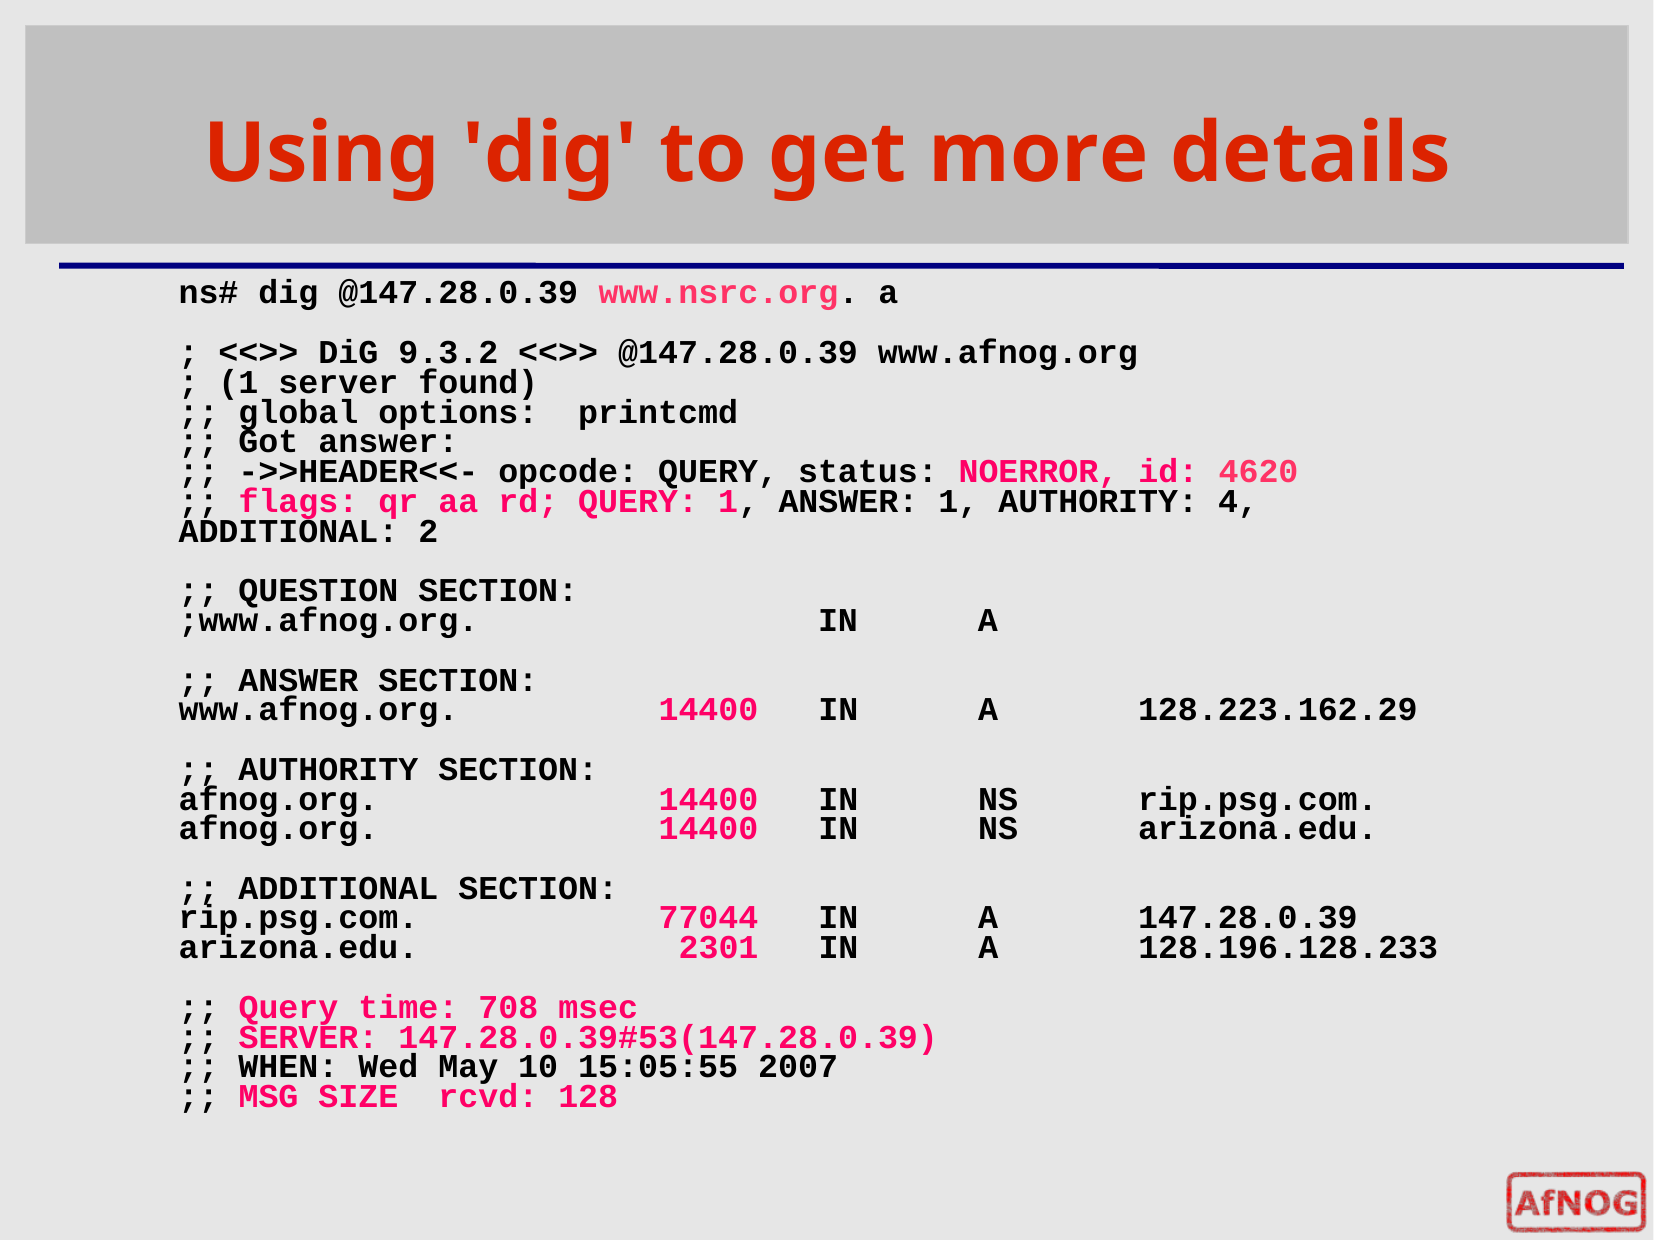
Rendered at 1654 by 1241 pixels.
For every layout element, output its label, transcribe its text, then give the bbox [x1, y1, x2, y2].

title Using 'dig' to get more details [121, 46, 1534, 254]
picture [1505, 1170, 1648, 1235]
text_box ns# dig @147.28.0.39 www.nsrc.org. a ; <<>> DiG 9.3.2 <<>> @147.28.0.39 www.afnog.org ; (1 server found) ;; global options: printcmd ;; Got answer: ;; ->>HEADER<<- opcode: QUERY, status: NOERROR, id: 4620 ;; flags: qr aa rd; QUERY: 1, ANSWER: 1, AUTHORITY: 4, ADDITIONAL: 2 ;; QUESTION SECTION: ;www.afnog.org. IN A ;; ANSWER SECTION: www.afnog.org. 14400 IN A 128.223.162.29 ;; AUTHORITY SECTION: afnog.org. 14400 IN NS rip.psg.com. afnog.org. 14400 IN NS arizona.edu. ;; ADDITIONAL SECTION: rip.psg.com. 77044 IN A 147.28.0.39 arizona.edu. 2301 IN A 128.196.128.233 ;; Query time: 708 msec ;; SERVER: 147.28.0.39#53(147.28.0.39) ;; WHEN: Wed May 10 15:05:55 2007 ;; MSG SIZE rcvd: 128 [163, 265, 1477, 1152]
